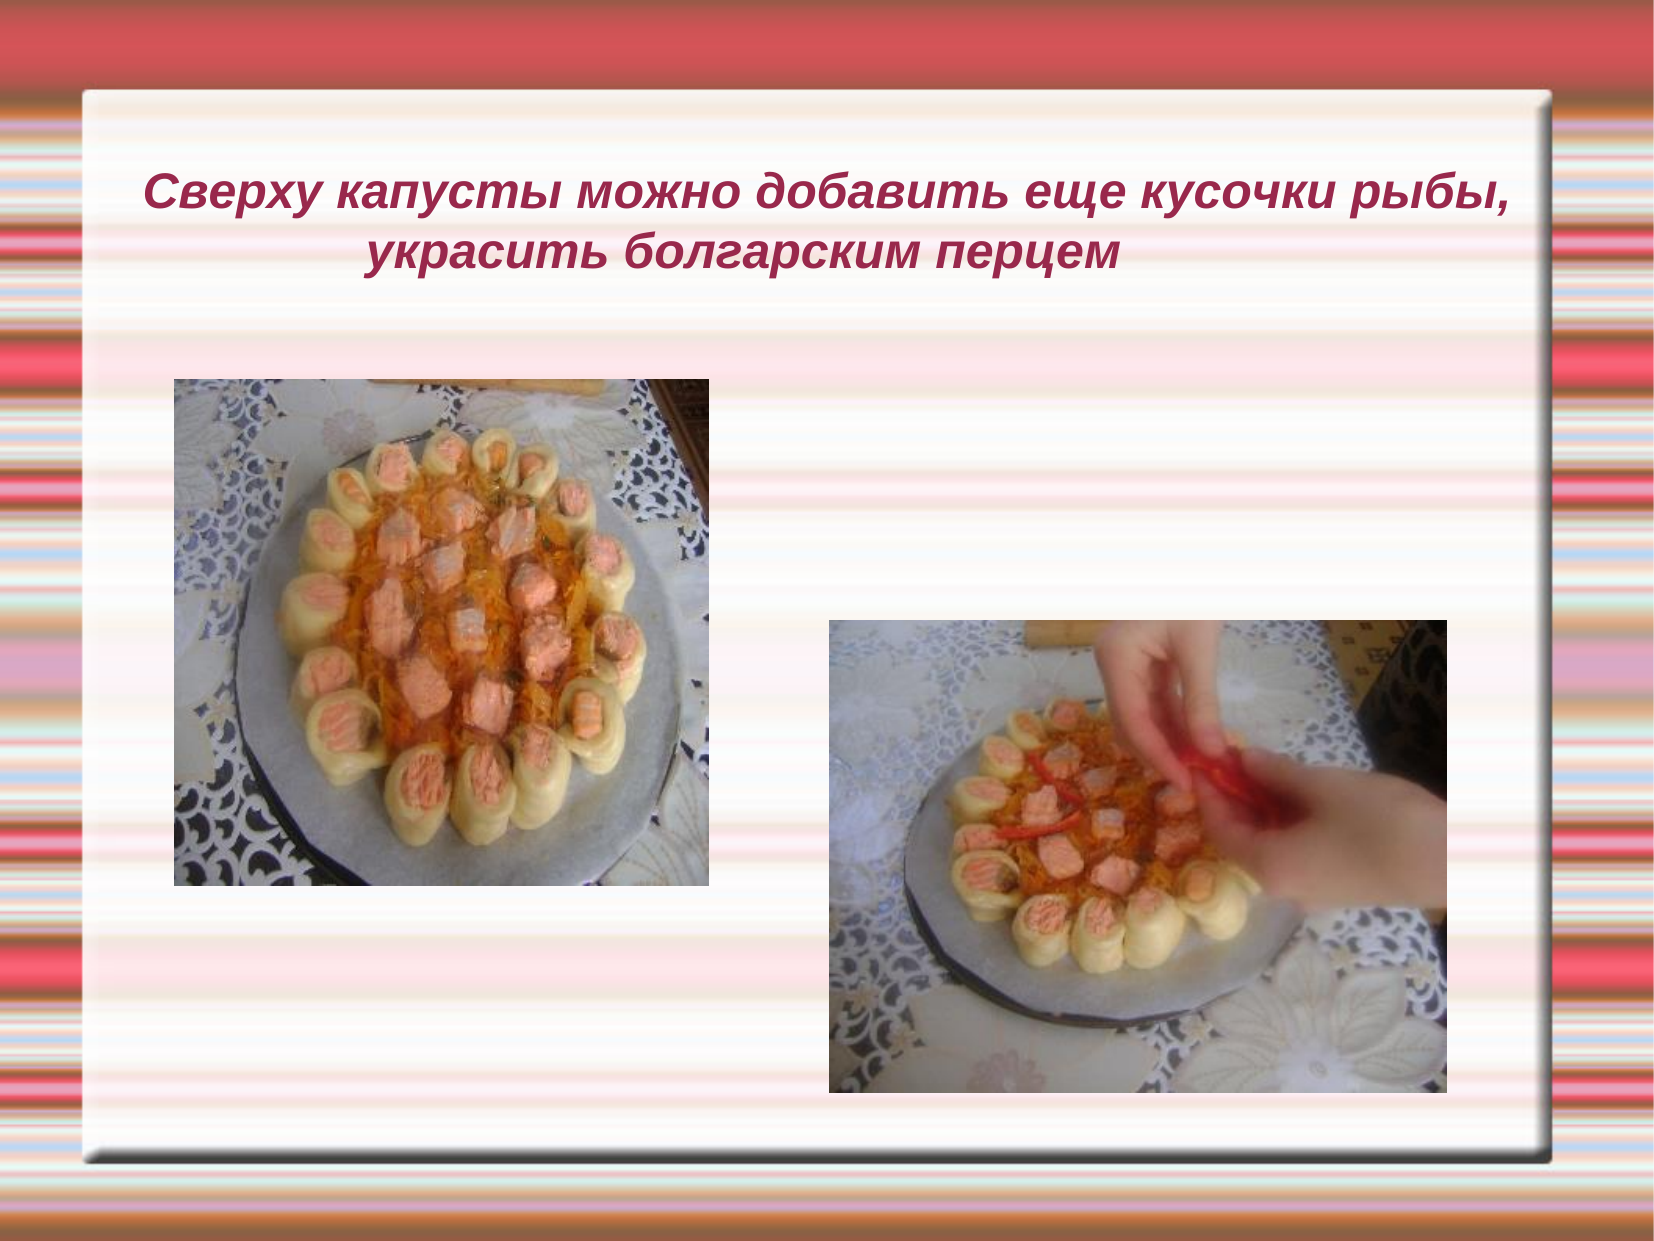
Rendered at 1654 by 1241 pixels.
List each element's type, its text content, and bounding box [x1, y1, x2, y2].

picture [829, 620, 1447, 1093]
picture [174, 379, 709, 886]
title Сверху капусты можно добавить еще кусочки рыбы, украсить болгарским перцем [121, 114, 1534, 322]
